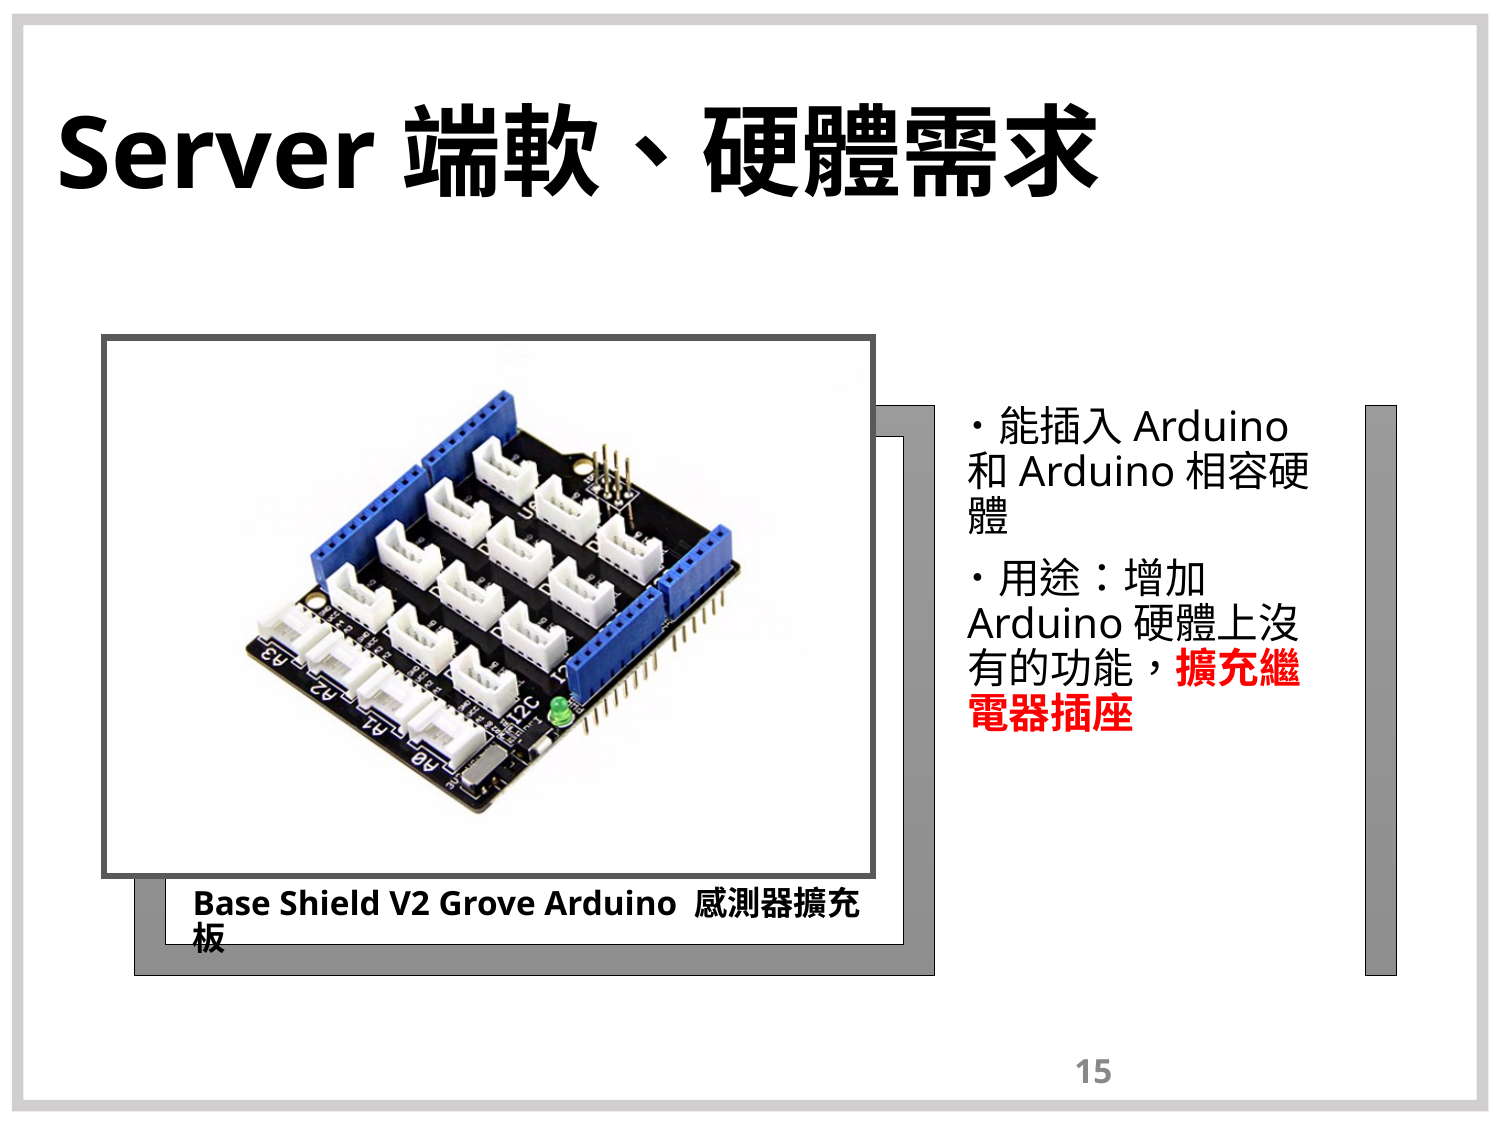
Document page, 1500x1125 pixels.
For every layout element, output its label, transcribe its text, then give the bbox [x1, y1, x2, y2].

text_box Base Shield V2 Grove Arduino 感測器擴充板 [165, 876, 904, 944]
text_box [11, 13, 1489, 1112]
text_box ˙能插入Arduino和Arduino相容硬體 ˙用途：增加Arduino硬體上沒有的功能，擴充繼電器插座 [967, 405, 1333, 976]
title Server端軟、硬體需求 [41, 47, 1405, 266]
text_box 15 [1059, 1042, 1397, 1103]
